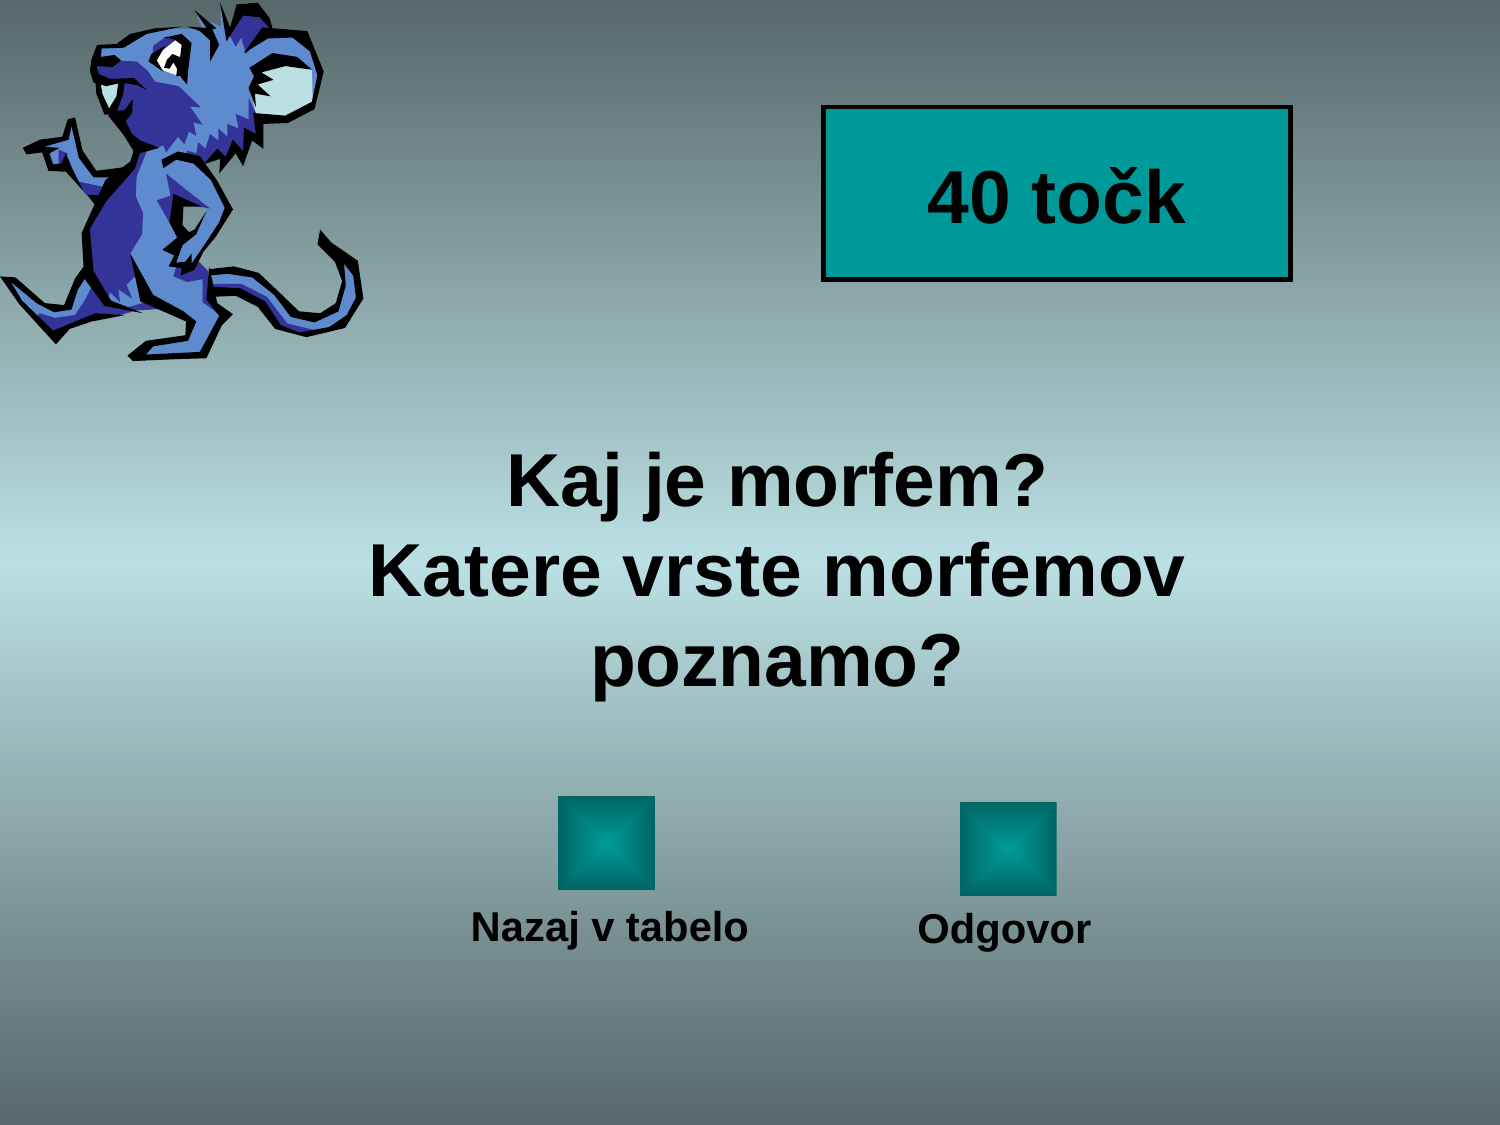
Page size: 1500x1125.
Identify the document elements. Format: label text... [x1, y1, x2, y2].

text_box Nazaj v tabelo [435, 892, 784, 958]
text_box [558, 796, 655, 890]
text_box [960, 802, 1057, 896]
text_box Odgovor [859, 894, 1150, 959]
text_box 40 točk [823, 107, 1291, 280]
title Kaj je morfem? Katere vrste morfemov poznamo? [219, 473, 1336, 661]
